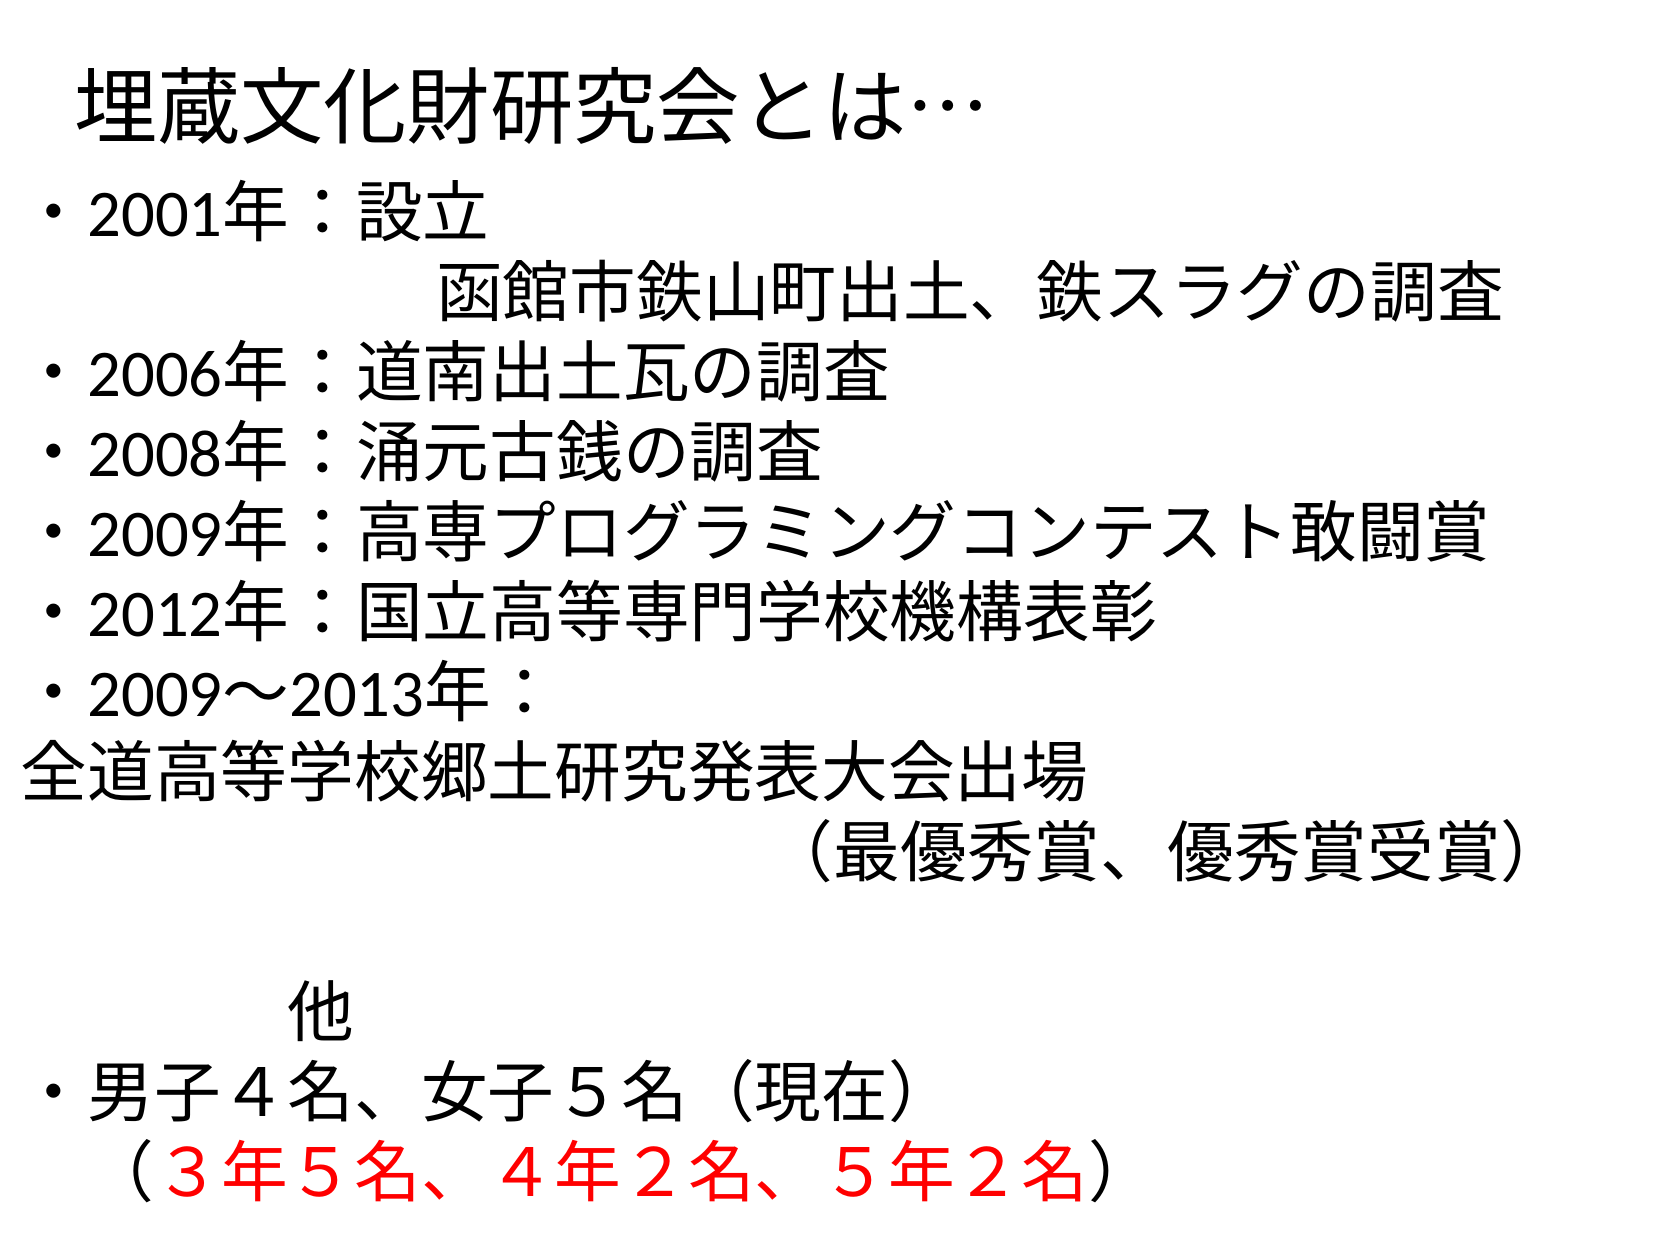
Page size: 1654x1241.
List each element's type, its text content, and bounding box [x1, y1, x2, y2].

text_box 埋蔵文化財研究会とは… [59, 46, 1513, 162]
text_box ・2001年：設立 函館市鉄山町出土、鉄スラグの調査 ・2006年：道南出土瓦の調査 ・2008年：涌元古銭の調査 ・2009年：高専プログラミングコンテスト敢闘賞 ・2012年：国立高等専門学校機構表彰 ・2009～2013年： 全道高等学校郷土研究発表大会出場 （最優秀賞、優秀賞受賞） 他 ・男子４名、女子５名（現在） （３年５名、４年２名、５年２名） [5, 162, 1583, 1218]
